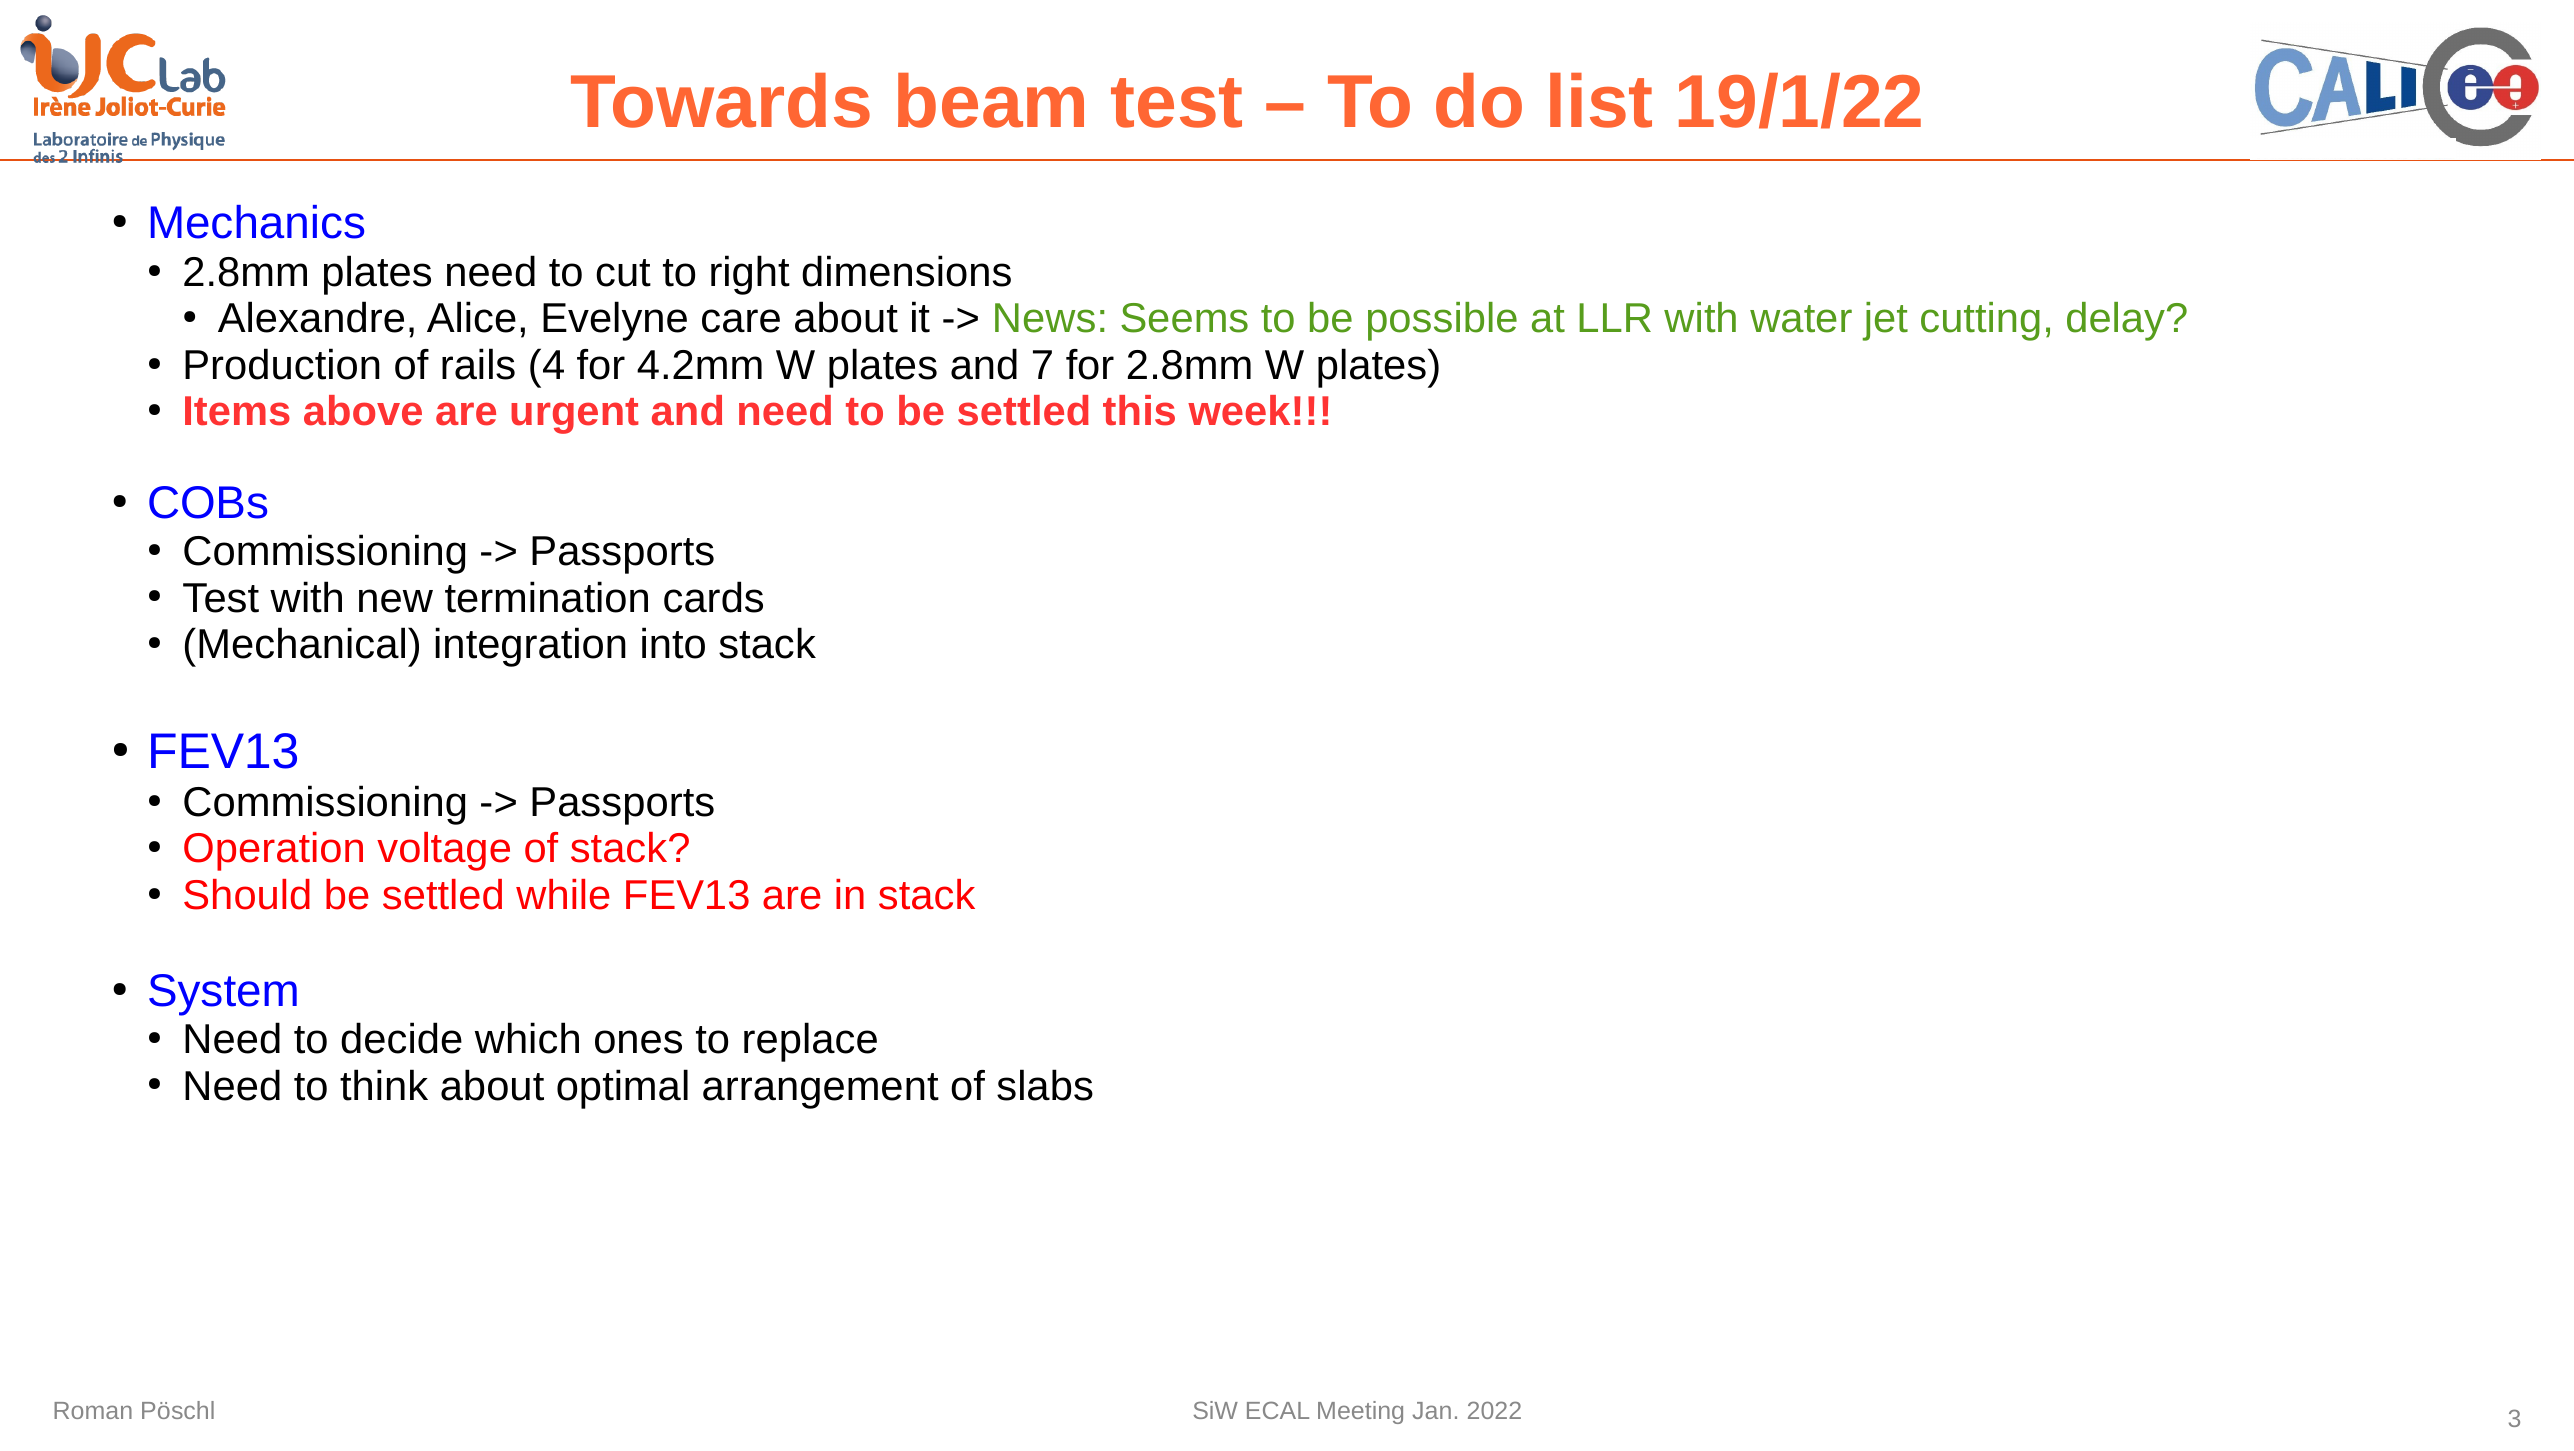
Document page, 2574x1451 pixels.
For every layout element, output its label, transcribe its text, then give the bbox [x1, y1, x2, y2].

text_box Mechanics 2.8mm plates need to cut to right dimensions Alexandre, Alice, Evelyne care about it -> News: Seems to be possible at LLR with water jet cutting, delay? Production of rails (4 for 4.2mm W plates and 7 for 2.8mm W plates) Items above are urgent and need to be settled this week!!! COBs Commissioning -> Passports Test with new termination cards (Mechanical) integration into stack FEV13 Commissioning -> Passports Operation voltage of stack? Should be settled while FEV13 are in stack System Need to decide which ones to replace Need to think about optimal arrangement of slabs [96, 190, 2204, 1389]
title Towards beam test – To do list 19/1/22 [90, 53, 2407, 151]
picture [2250, 22, 2541, 160]
picture [4, 0, 241, 178]
